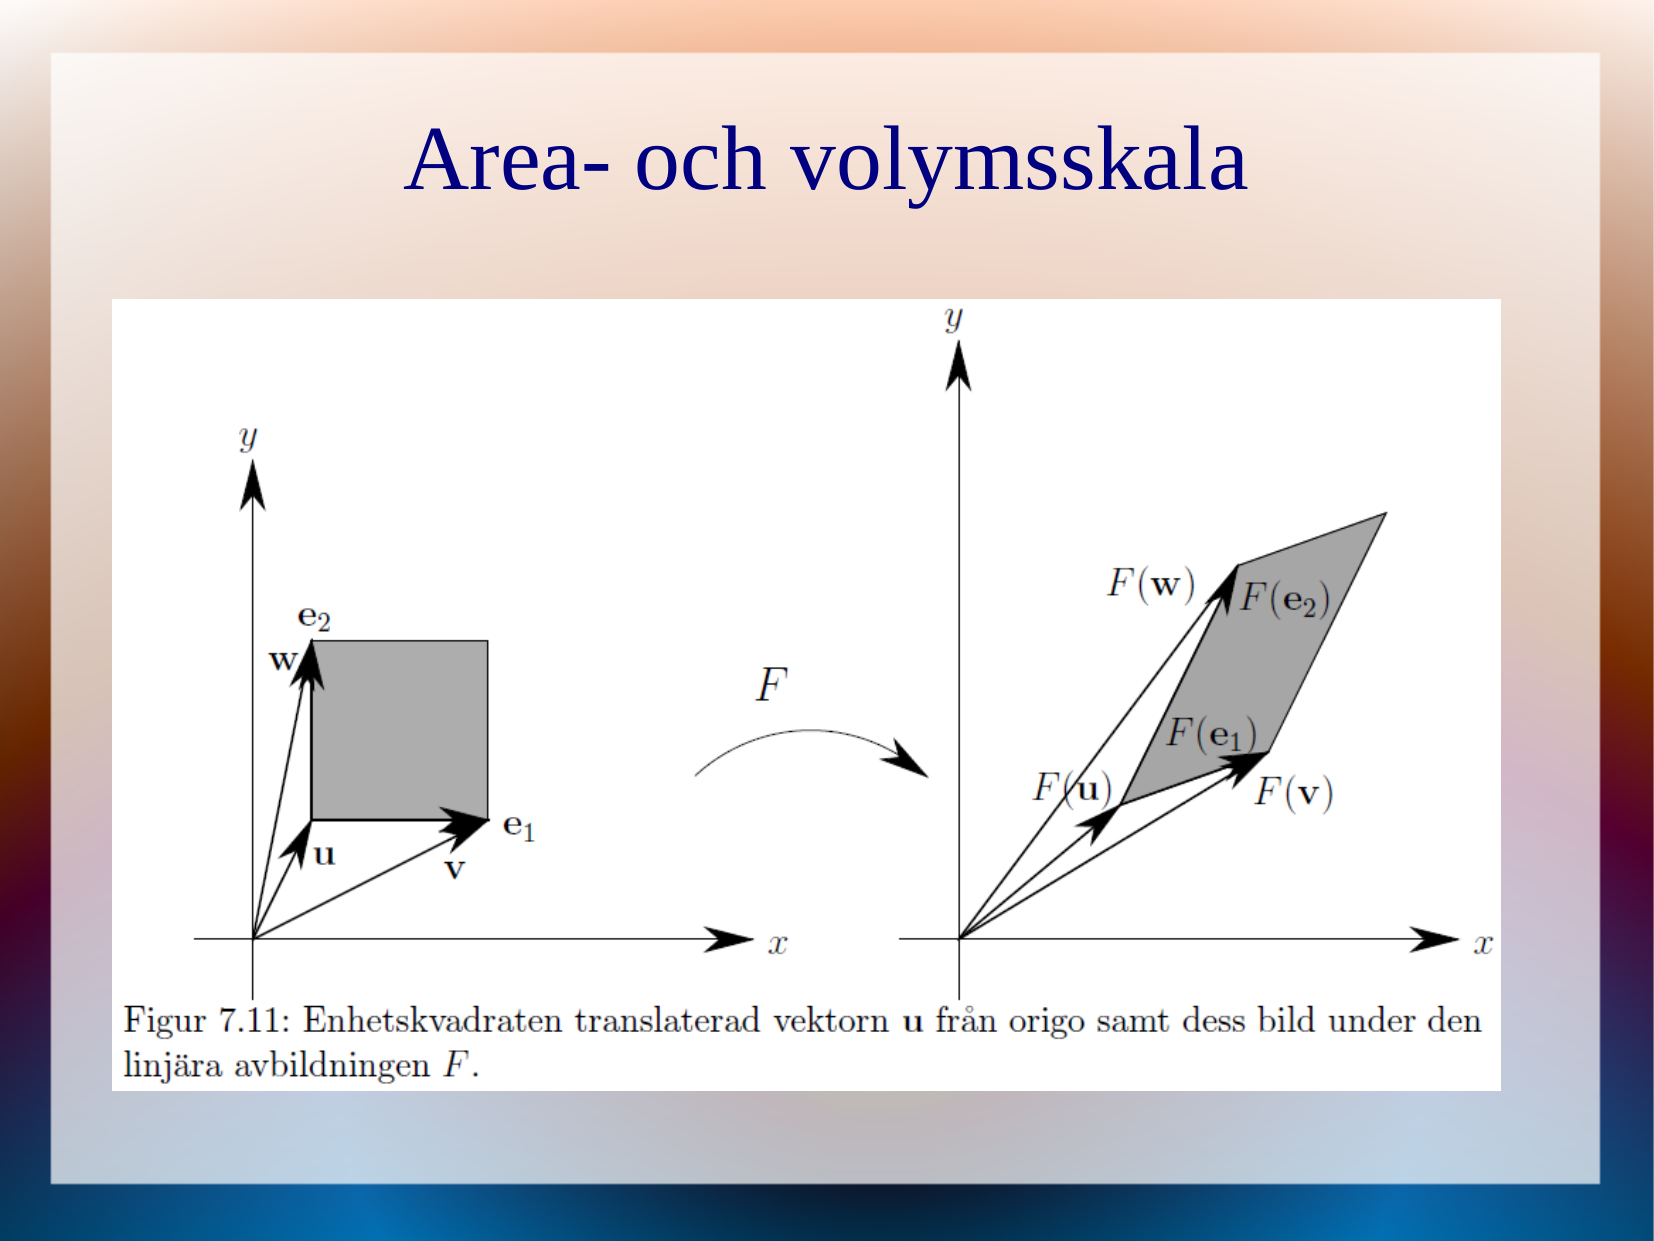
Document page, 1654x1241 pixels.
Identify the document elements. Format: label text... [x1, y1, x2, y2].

picture [0, 0, 1654, 1241]
title Area- och volymsskala [82, 62, 1571, 255]
